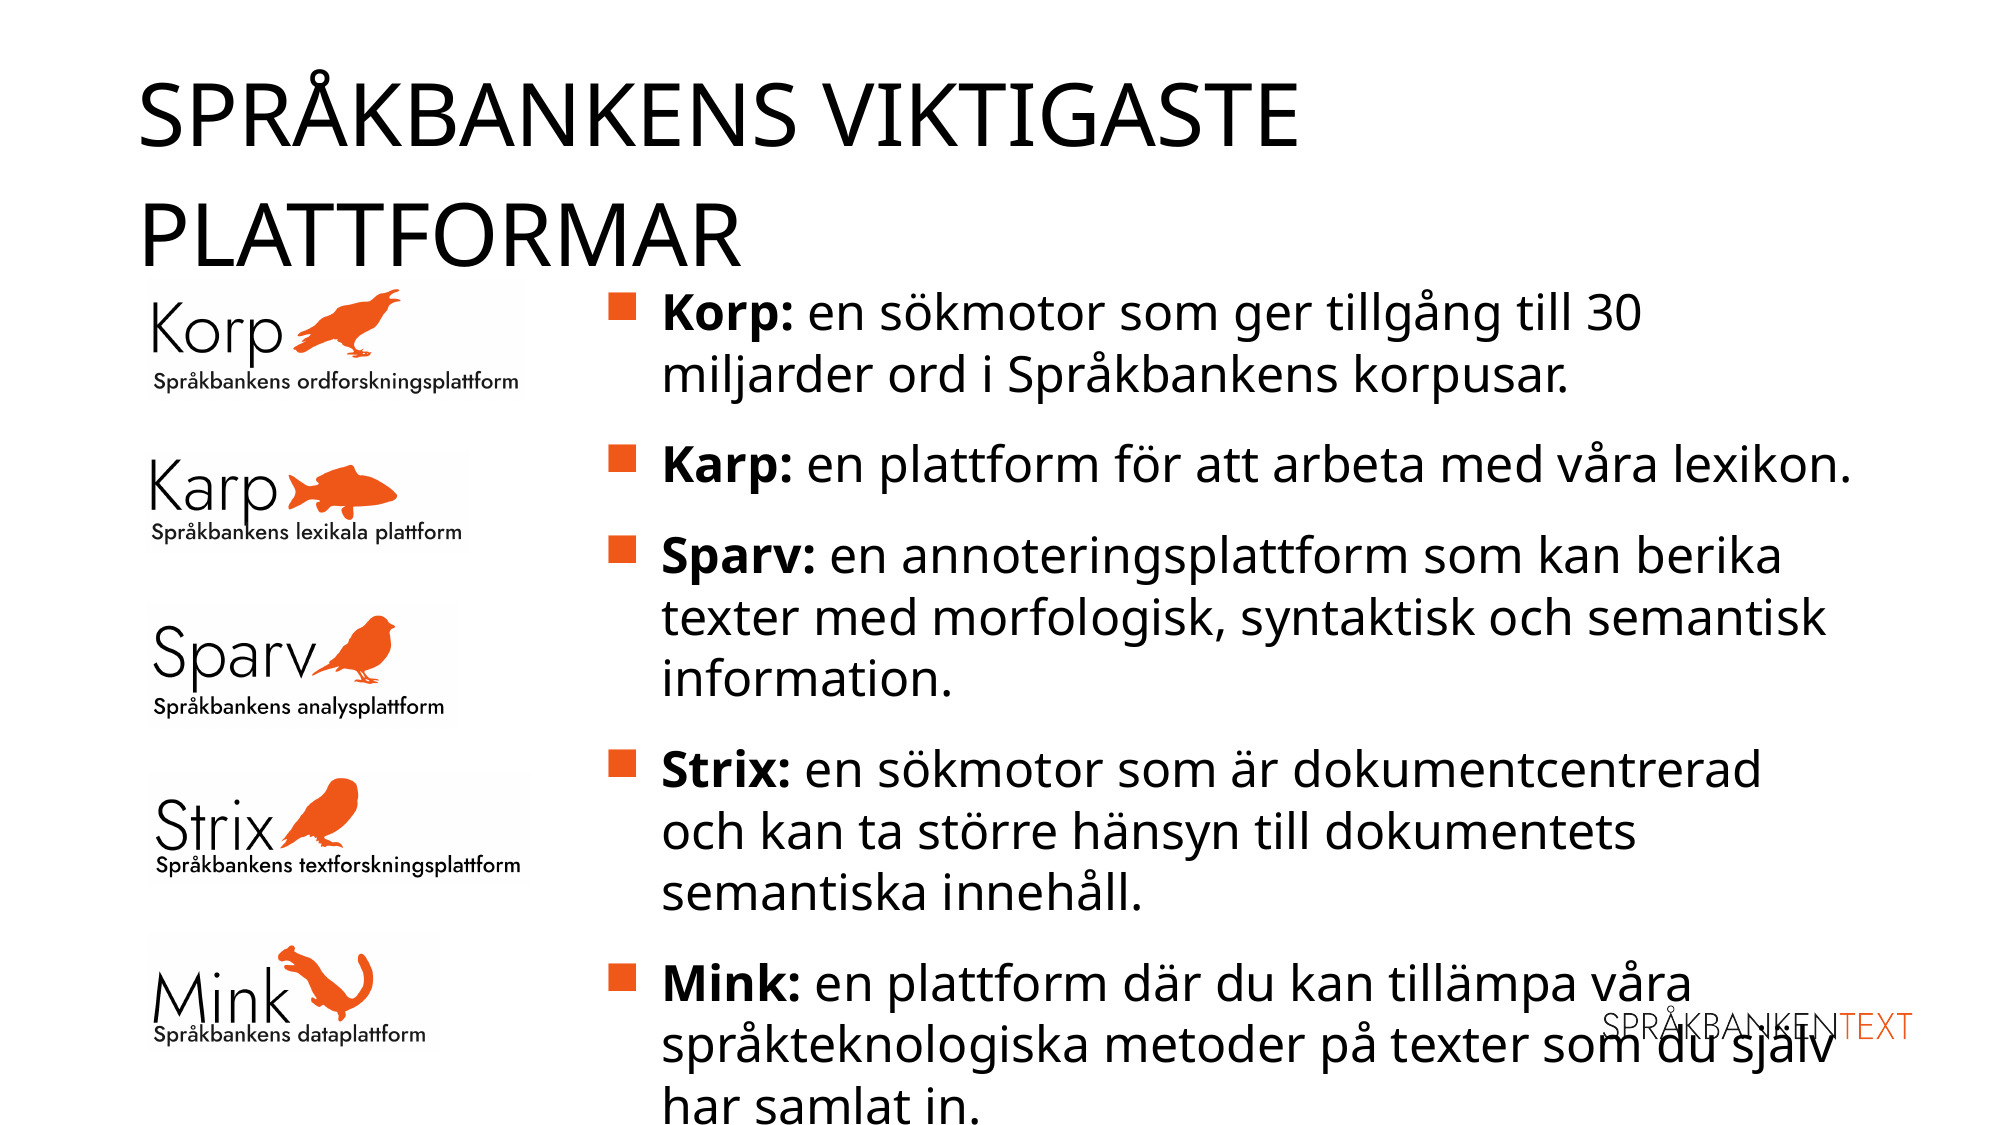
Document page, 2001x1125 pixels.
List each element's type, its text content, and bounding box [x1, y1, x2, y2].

title Språkbankens viktigaste plattformar [137, 109, 1863, 236]
picture [147, 931, 440, 1054]
picture [147, 771, 531, 887]
list Korp: en sökmotor som ger tillgång till 30 miljarder ord i Språkbankens korpusar. Karp: en plattform för att arbeta med våra lexikon. Sparv: en annoteringsplattform som kan berika texter med morfologisk, syntaktisk och semantisk information. Strix: en sökmotor som är dokumentcentrerad och kan ta större hänsyn till dokumentets semantiska innehåll. Mink: en plattform där du kan tillämpa våra språkteknologiska metoder på texter som du själv har samlat in. [590, 281, 1861, 1050]
picture [147, 277, 527, 401]
picture [145, 450, 470, 555]
picture [147, 602, 458, 729]
picture [1861, 998, 1959, 1125]
